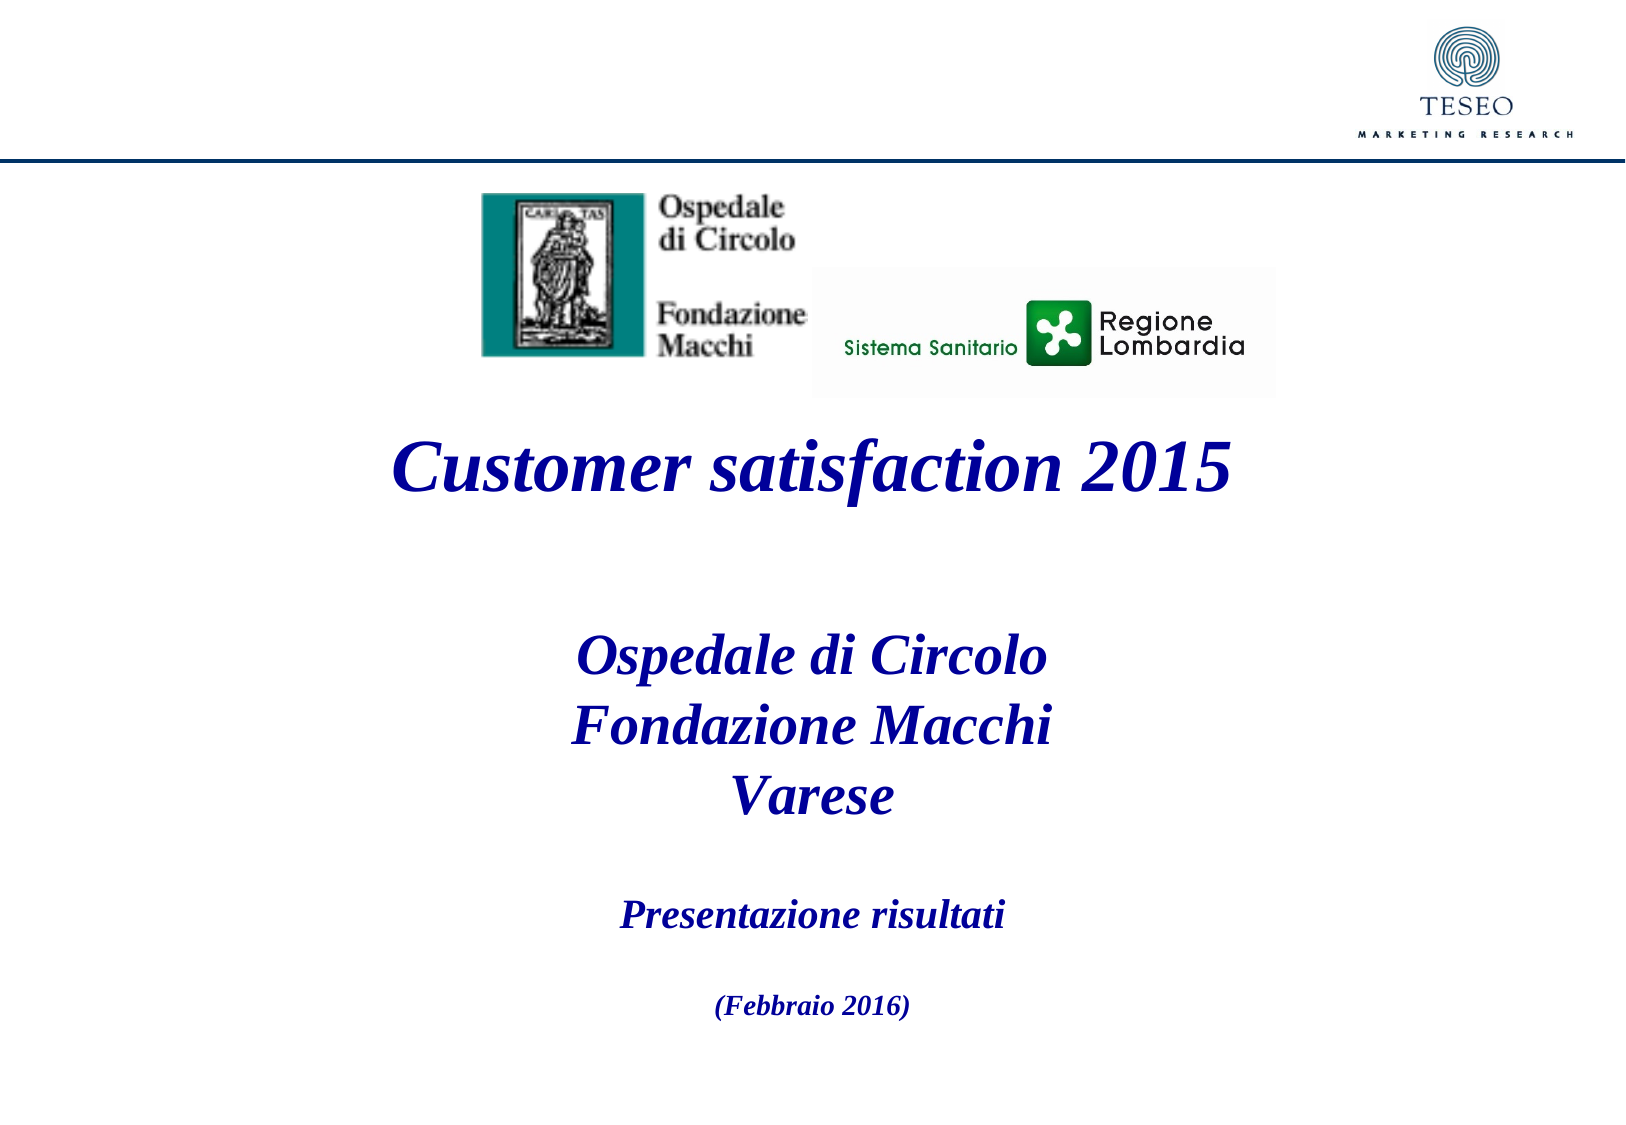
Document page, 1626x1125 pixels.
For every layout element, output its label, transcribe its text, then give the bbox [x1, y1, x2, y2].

picture [812, 267, 1276, 398]
picture [1355, 129, 1578, 138]
picture [481, 193, 808, 360]
picture [1420, 96, 1513, 117]
text_box Customer satisfaction 2015 Ospedale di Circolo Fondazione Macchi Varese Presentazione risultati (Febbraio 2016) [123, 408, 1502, 1030]
